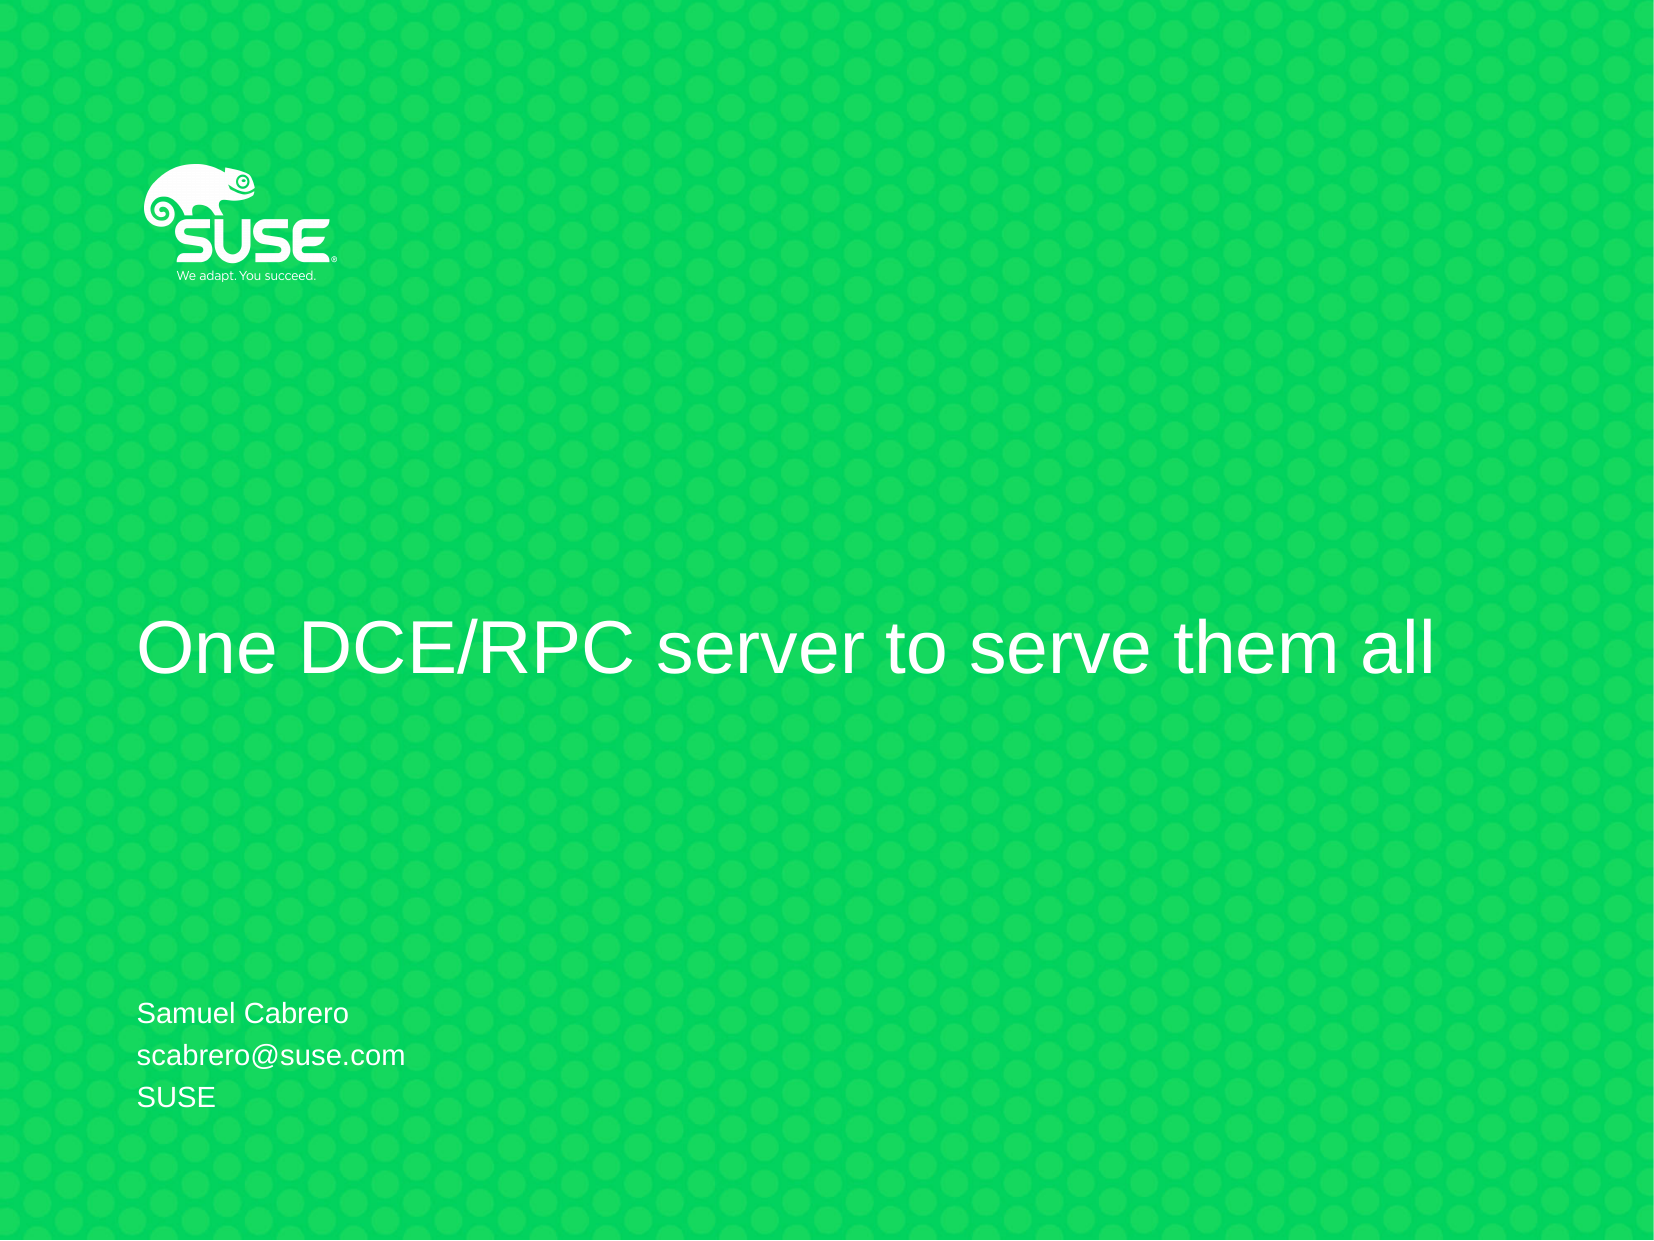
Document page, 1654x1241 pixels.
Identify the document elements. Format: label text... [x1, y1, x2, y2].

title One DCE/RPC server to serve them all [121, 296, 1531, 691]
picture [0, 0, 1654, 1240]
subtitle Samuel Cabrero scabrero@suse.com SUSE [121, 990, 879, 1233]
